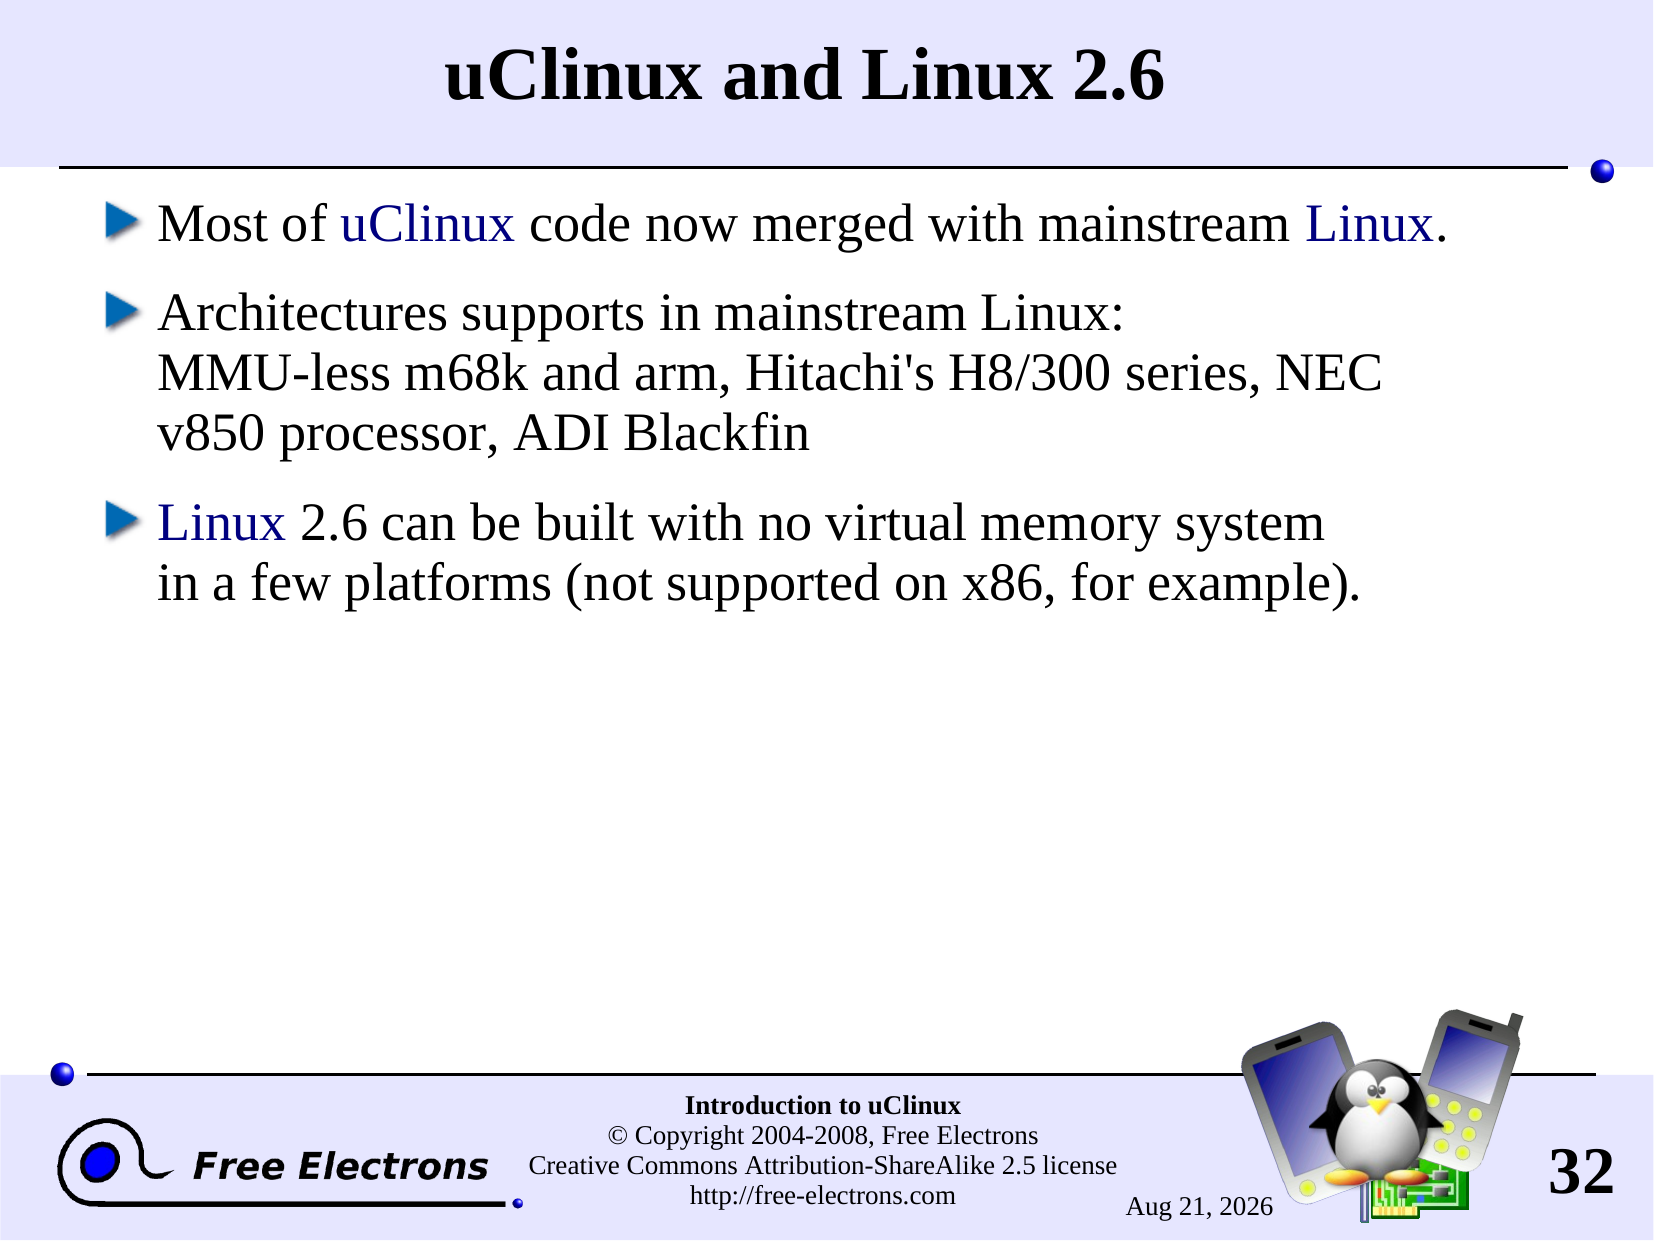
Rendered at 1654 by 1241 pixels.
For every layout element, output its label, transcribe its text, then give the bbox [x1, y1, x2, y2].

list Most of uClinux code now merged with mainstream Linux. Architectures supports in mainstream Linux: MMU-less m68k and arm, Hitachi's H8/300 series, NEC v850 processor, ADI Blackfin Linux 2.6 can be built with no virtual memory system in a few platforms (not supported on x86, for example). [86, 192, 1499, 1036]
picture [1225, 1001, 1538, 1241]
title uClinux and Linux 2.6 [60, 25, 1551, 124]
picture [50, 1107, 527, 1216]
